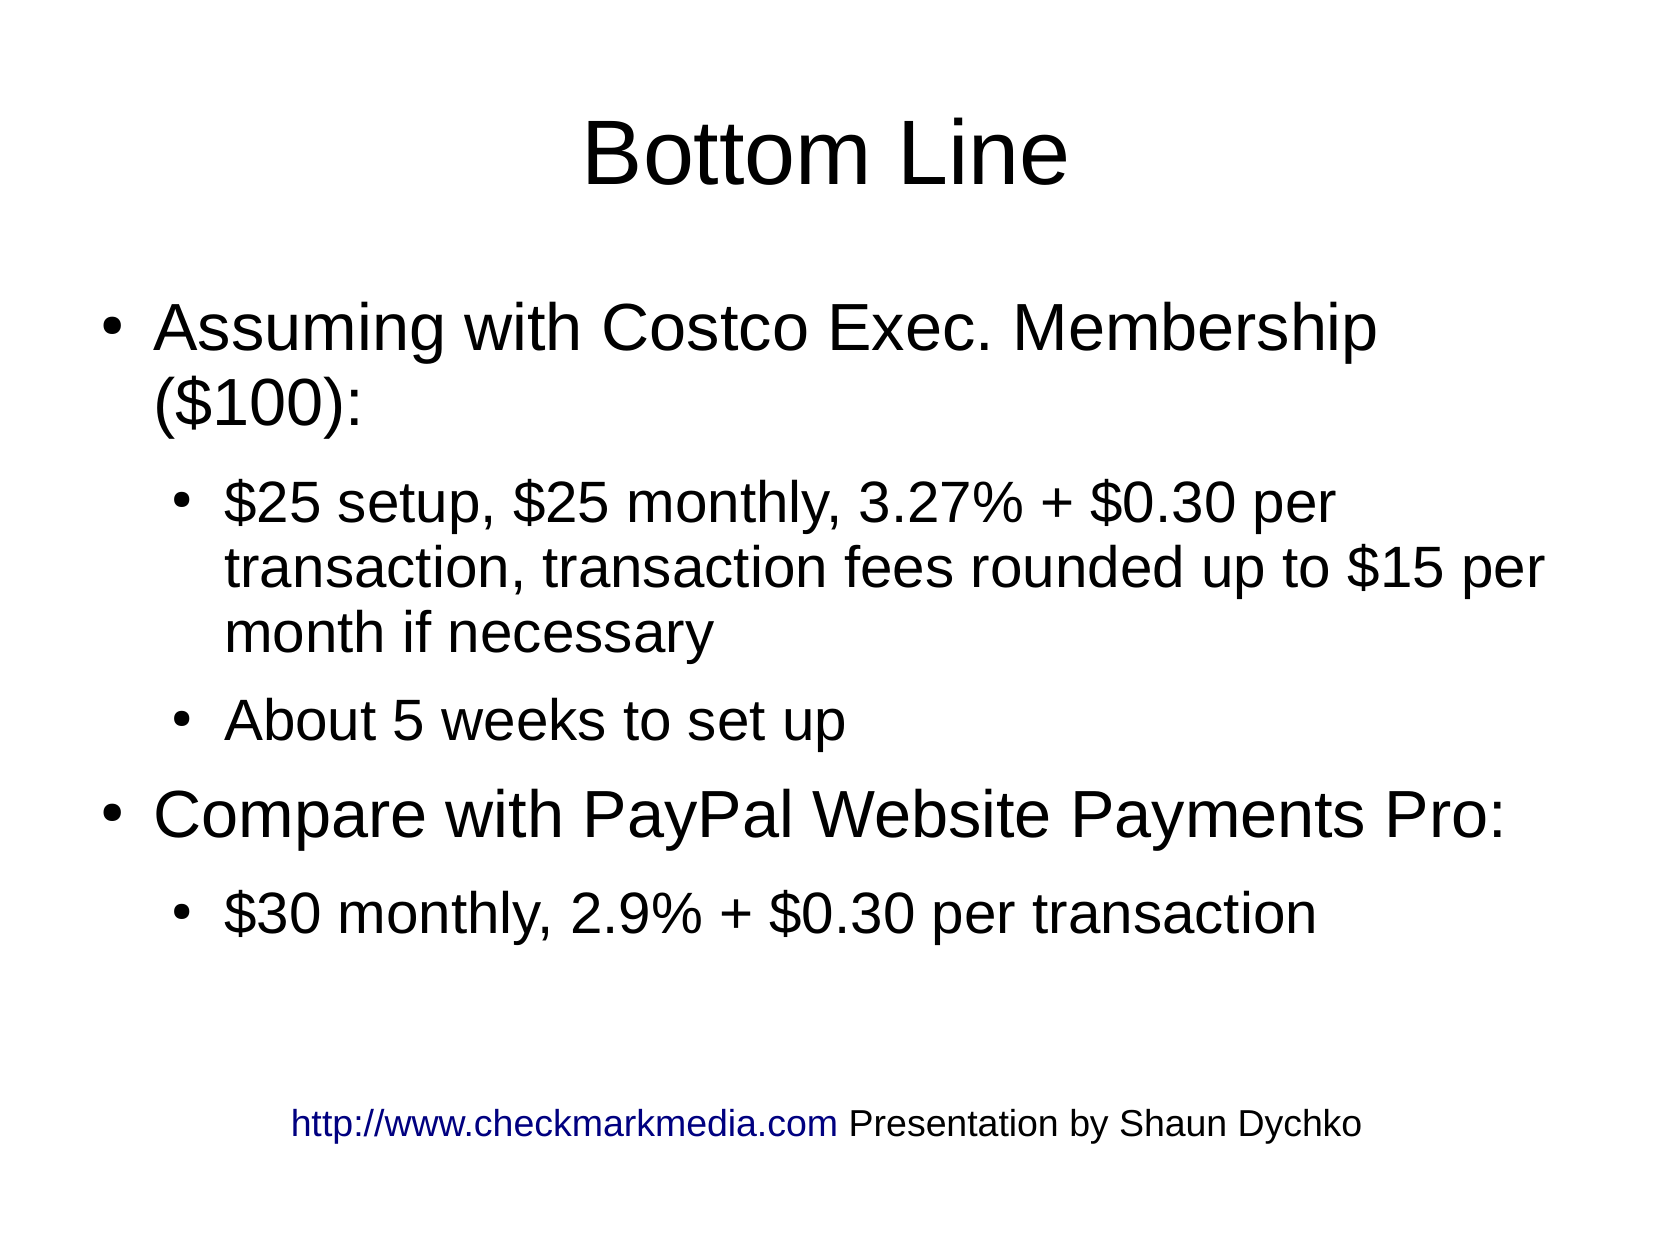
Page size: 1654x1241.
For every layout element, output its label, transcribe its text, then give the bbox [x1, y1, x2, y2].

text_box http://www.checkmarkmedia.com Presentation by Shaun Dychko [88, 1094, 1565, 1152]
title Bottom Line [82, 56, 1571, 250]
list Assuming with Costco Exec. Membership ($100): $25 setup, $25 monthly, 3.27% + $0.30 per transaction, transaction fees rounded up to $15 per month if necessary About 5 weeks to set up Compare with PayPal Website Payments Pro: $30 monthly, 2.9% + $0.30 per transaction [82, 290, 1571, 1109]
